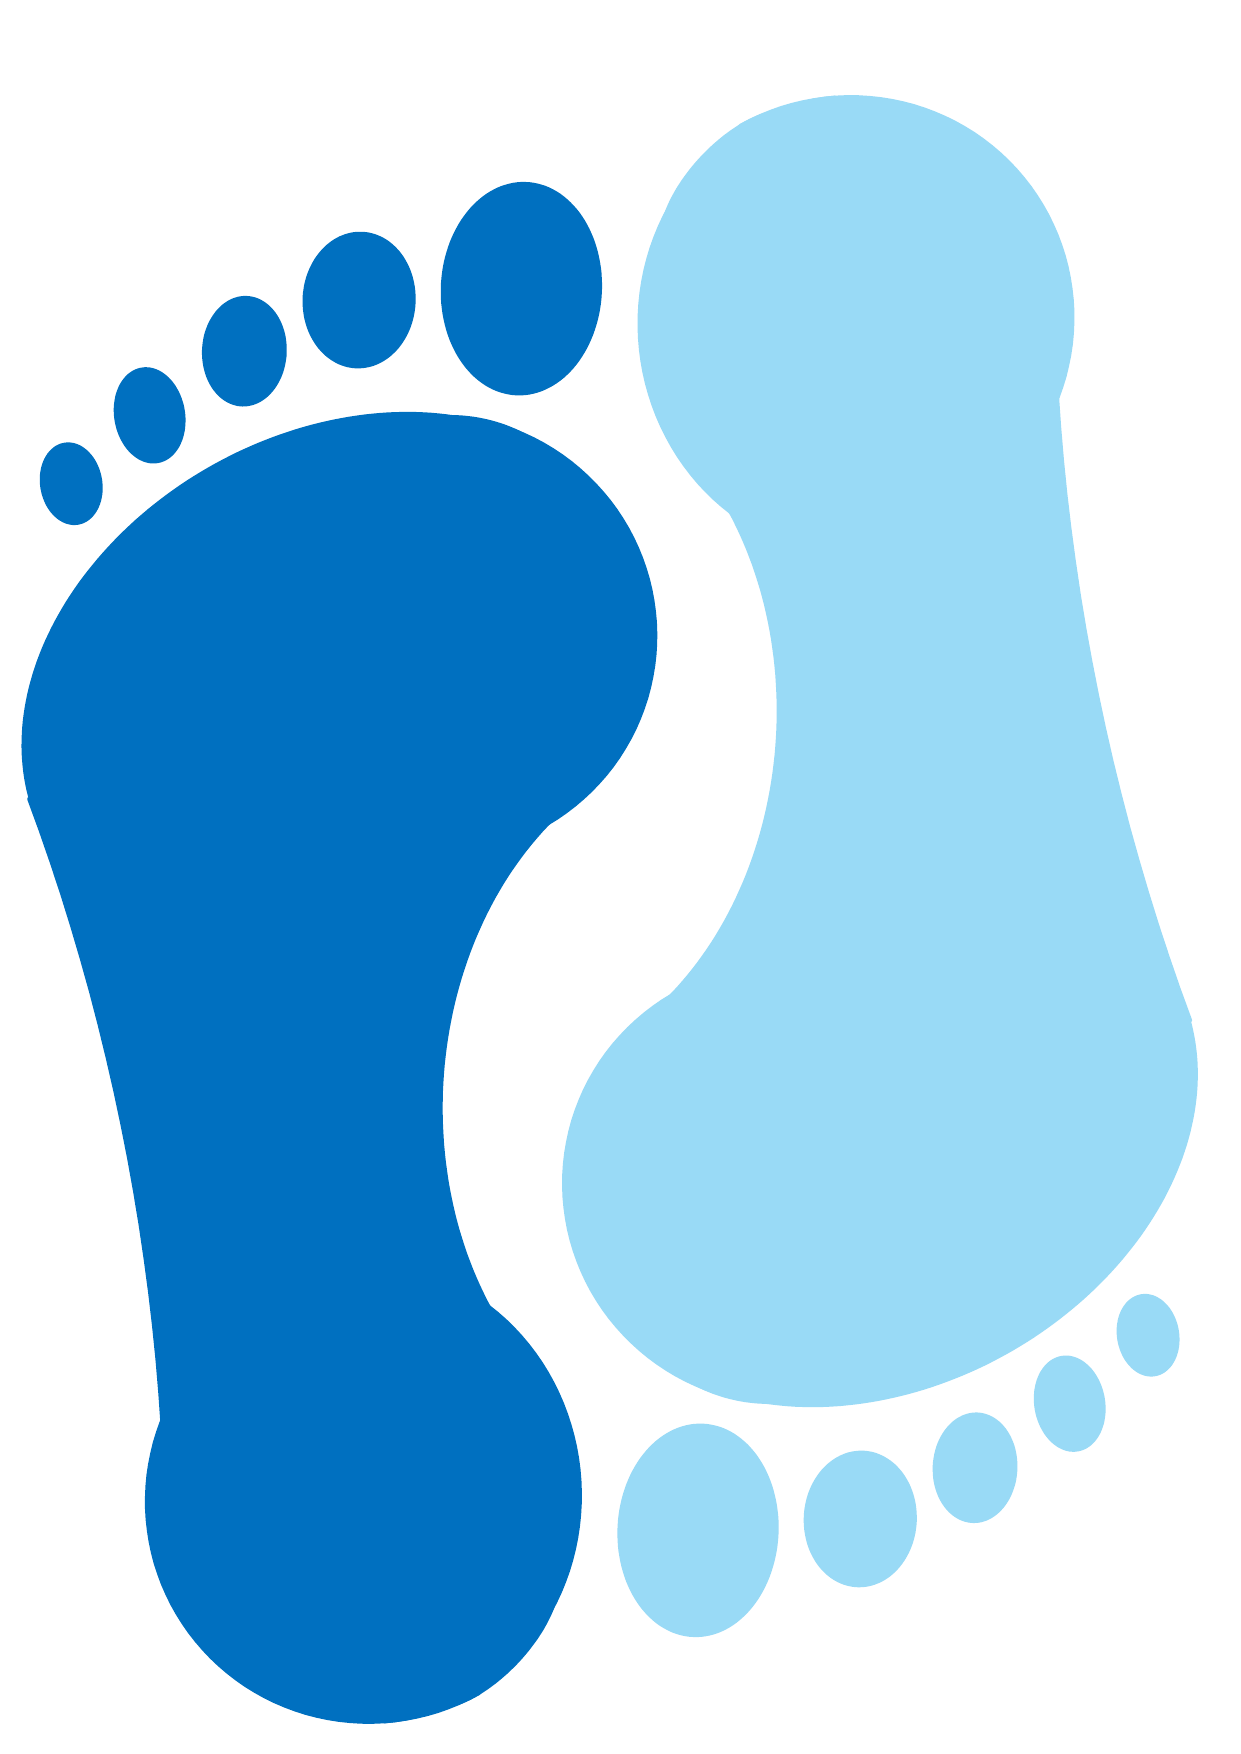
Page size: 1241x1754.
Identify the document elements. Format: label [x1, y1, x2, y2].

text_box [41, 444, 101, 523]
text_box [442, 184, 600, 394]
text_box [619, 1425, 777, 1636]
text_box [564, 97, 1196, 1406]
text_box [1035, 1357, 1104, 1450]
text_box [304, 233, 414, 367]
text_box [204, 298, 285, 405]
text_box [1118, 1295, 1178, 1375]
text_box [115, 369, 184, 462]
text_box [934, 1414, 1016, 1521]
text_box [23, 413, 656, 1722]
text_box [805, 1452, 915, 1586]
